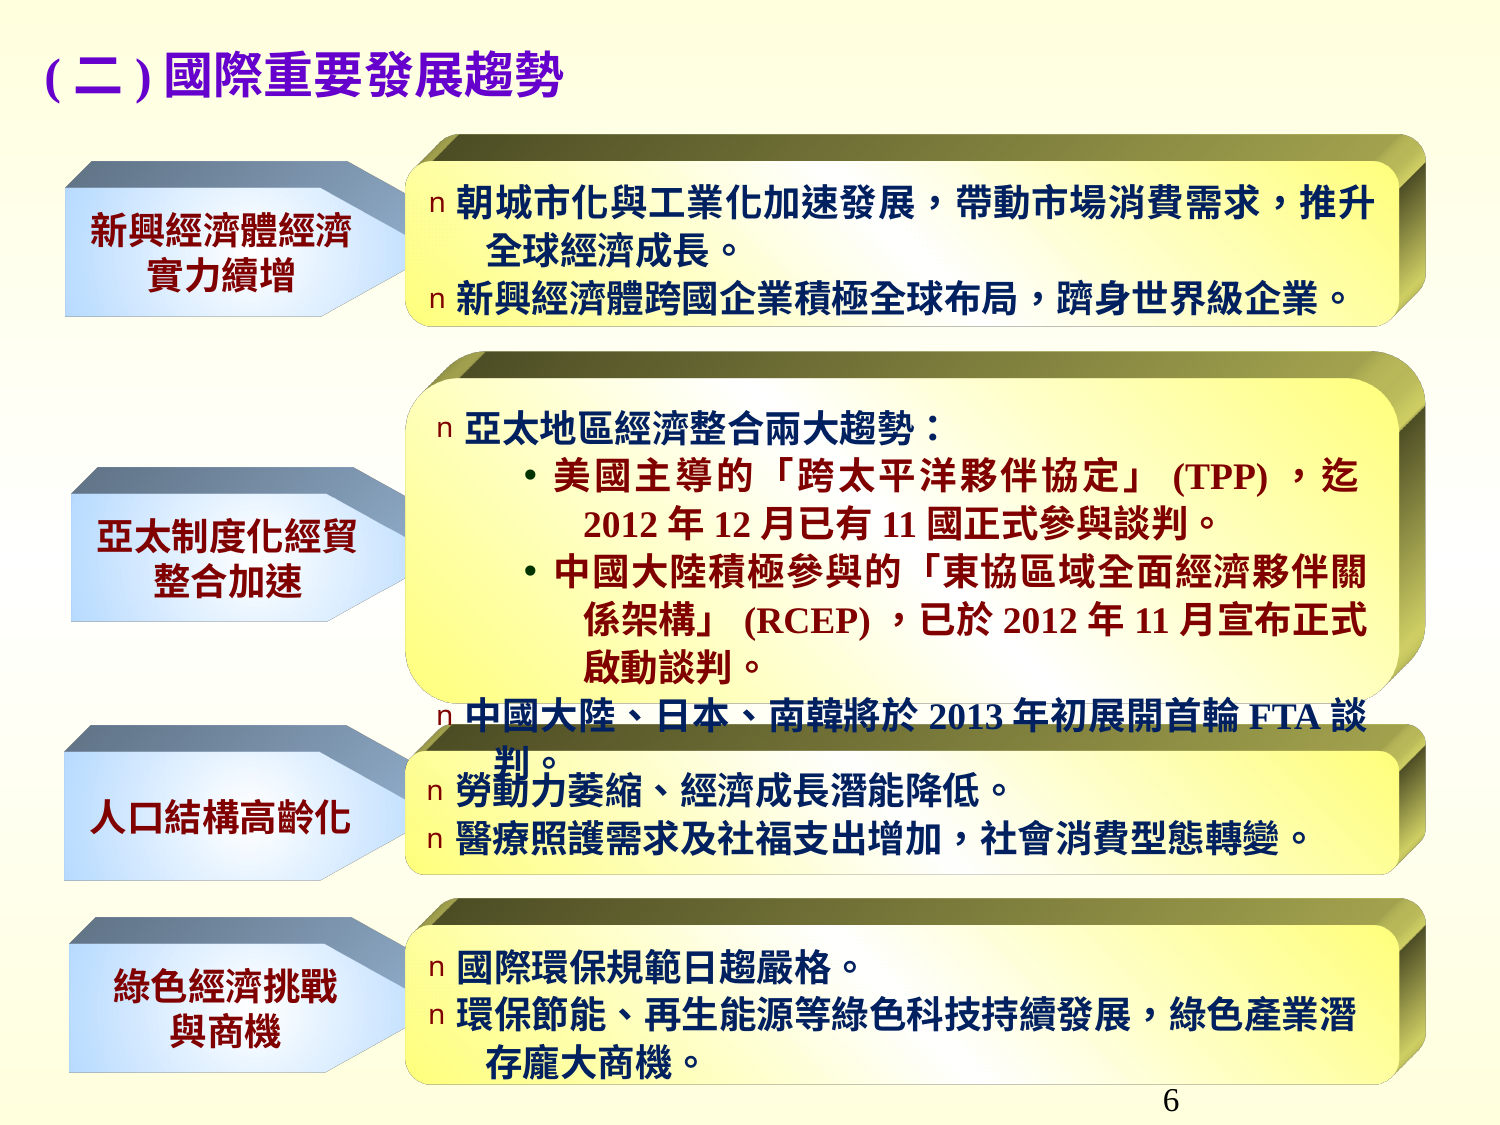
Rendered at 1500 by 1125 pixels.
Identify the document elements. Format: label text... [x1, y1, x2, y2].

text_box 6 [1147, 1070, 1498, 1125]
text_box (二)國際重要發展趨勢 [29, 43, 1022, 112]
